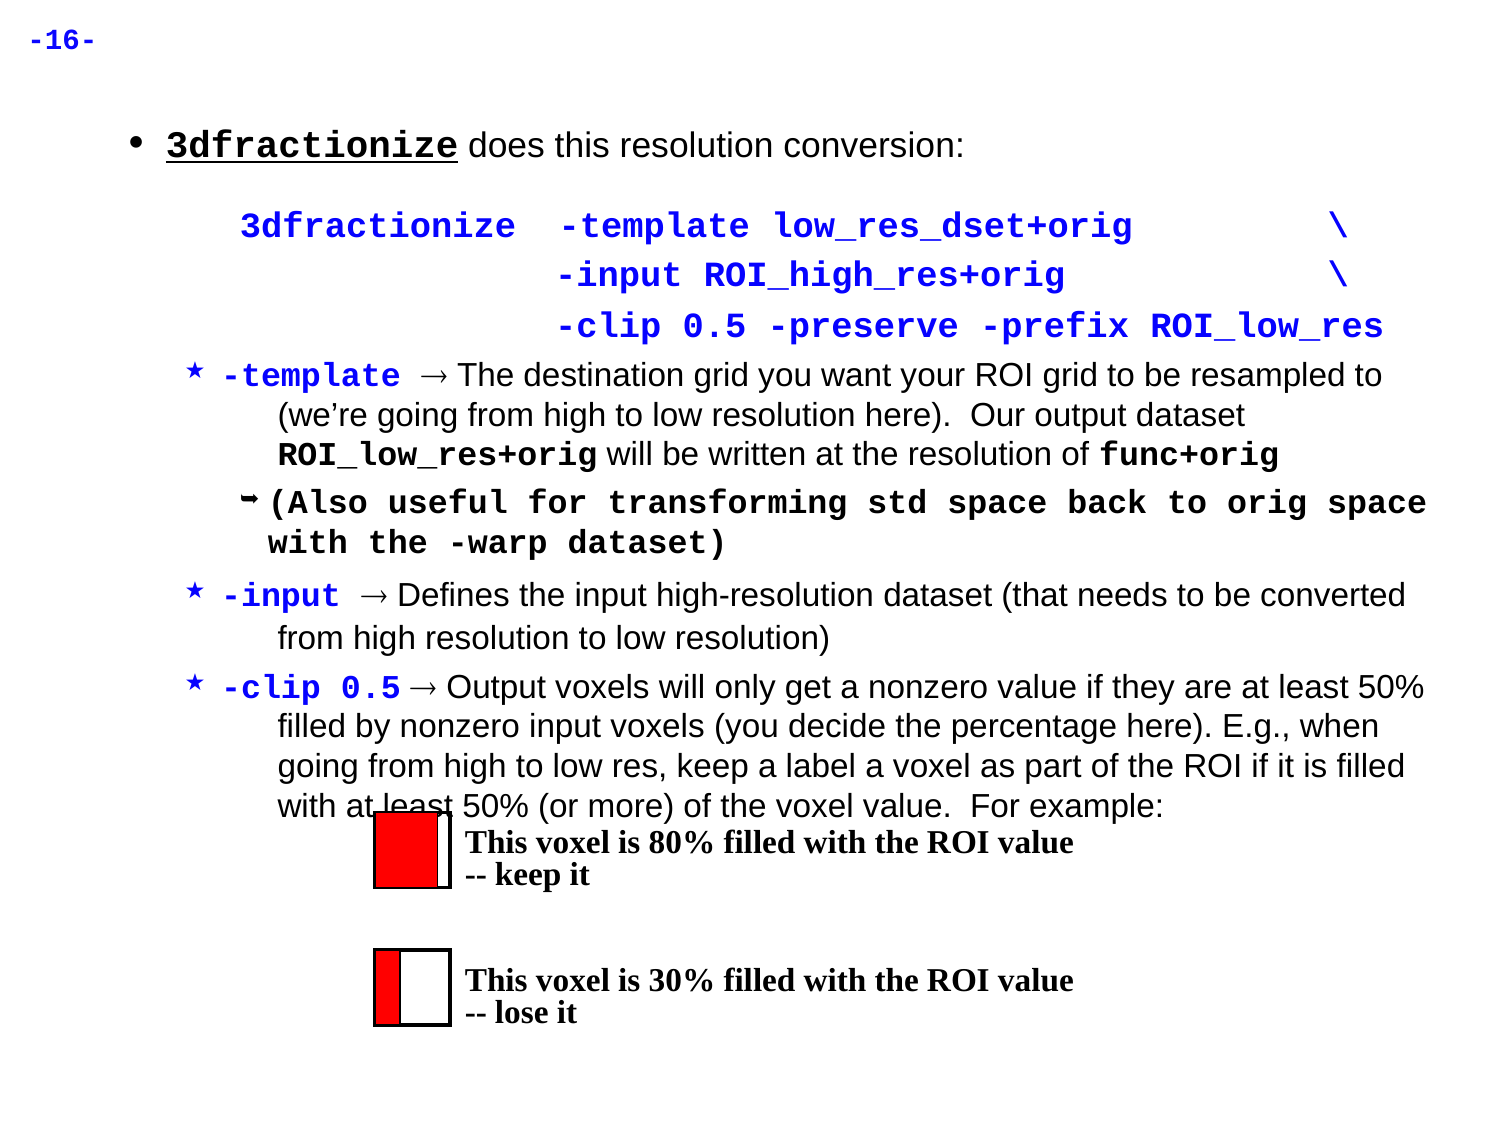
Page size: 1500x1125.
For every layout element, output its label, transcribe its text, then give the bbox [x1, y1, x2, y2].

text_box This voxel is 30% filled with the ROI value -- lose it [449, 958, 1101, 1038]
text_box [375, 812, 438, 888]
list 3dfractionize does this resolution conversion: 3dfractionize -template low_res_dset+orig \ -input ROI_high_res+orig \ -clip 0.5 -preserve -prefix ROI_low_res -template  The destination grid you want your ROI grid to be resampled to (we’re going from high to low resolution here). Our output dataset ROI_low_res+orig will be written at the resolution of func+orig (Also useful for transforming std space back to orig space with the -warp dataset) -input  Defines the input high-resolution dataset (that needs to be converted from high resolution to low resolution) -clip 0.5  Output voxels will only get a nonzero value if they are at least 50% filled by nonzero input voxels (you decide the percentage here). E.g., when going from high to low res, keep a label a voxel as part of the ROI if it is filled with at least 50% (or more) of the voxel value. For example: [112, 112, 1450, 1063]
text_box [374, 950, 400, 1026]
text_box This voxel is 80% filled with the ROI value -- keep it [449, 820, 1101, 901]
